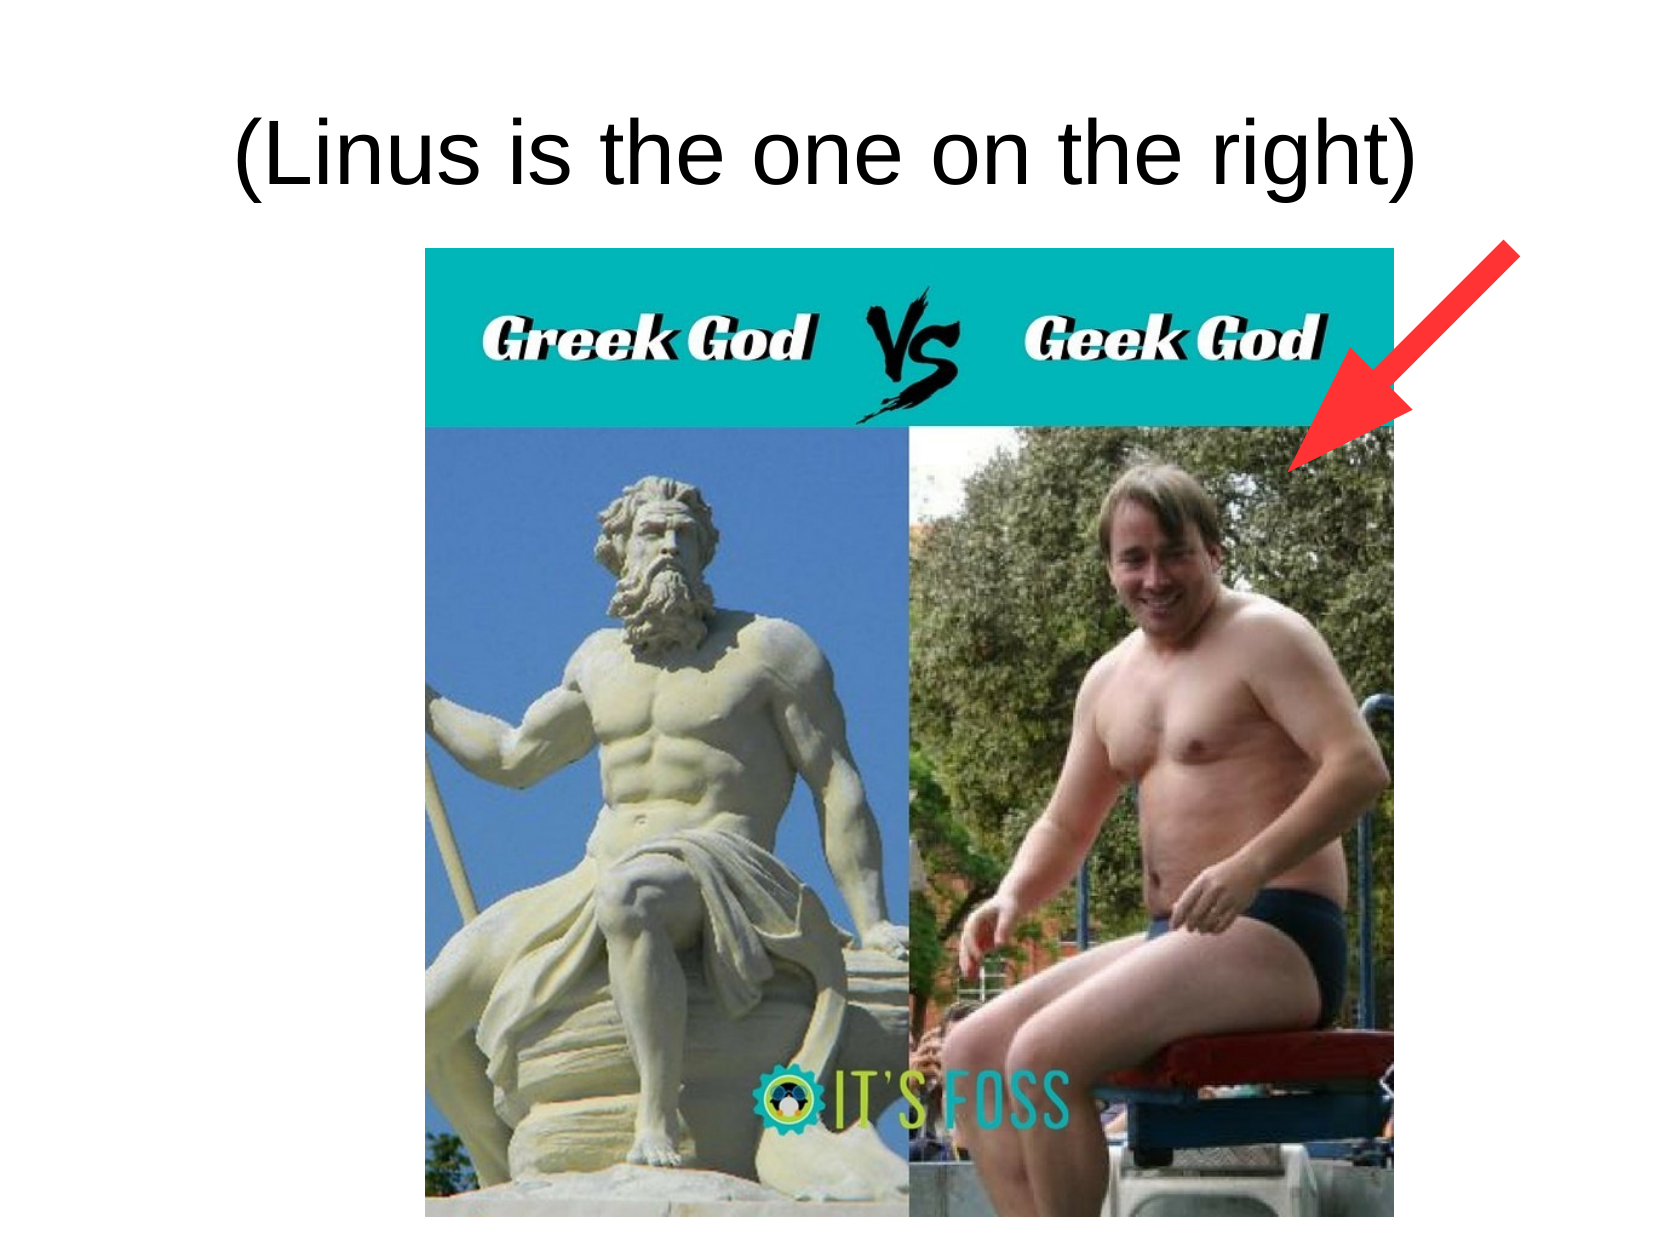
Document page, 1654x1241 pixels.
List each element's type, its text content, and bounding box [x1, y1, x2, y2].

picture [425, 248, 1394, 1217]
title (Linus is the one on the right) [82, 49, 1571, 257]
